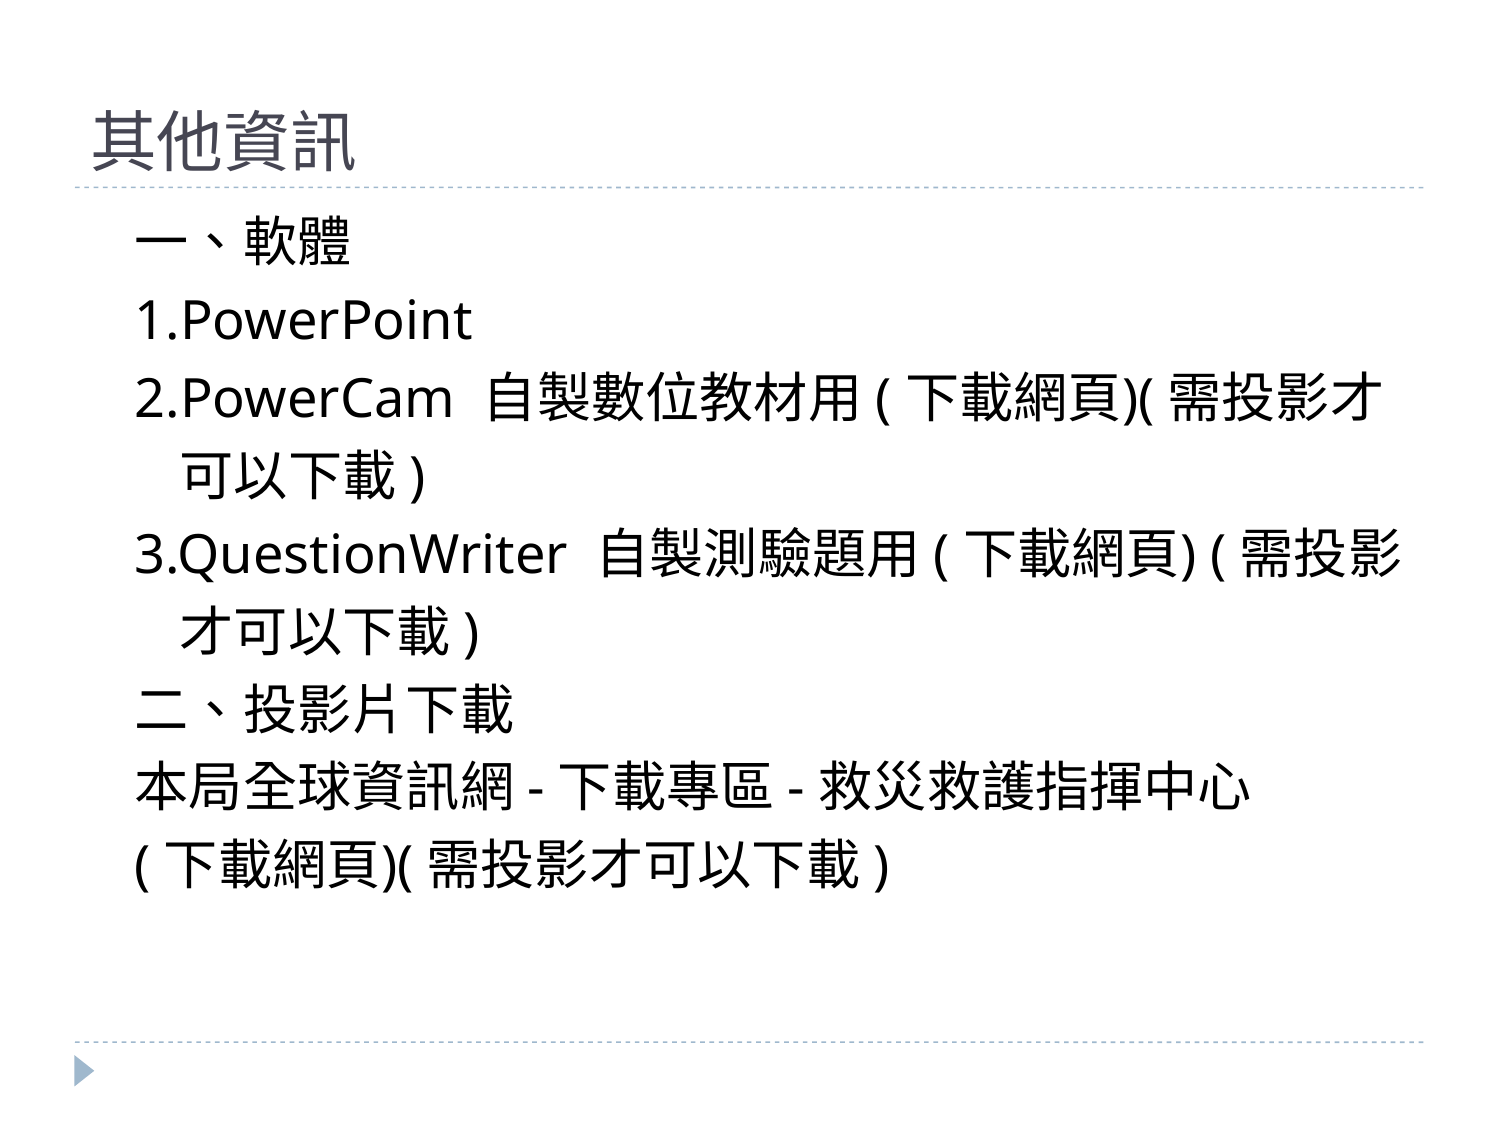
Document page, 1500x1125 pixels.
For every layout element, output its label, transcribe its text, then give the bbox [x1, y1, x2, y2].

title 其他資訊 [75, 24, 1426, 188]
list 一、軟體 1.PowerPoint 2.PowerCam 自製數位教材用(下載網頁)(需投影才可以下載) 3.QuestionWriter 自製測驗題用(下載網頁) (需投影才可以下載) 二、投影片下載 本局全球資訊網-下載專區-救災救護指揮中心 (下載網頁)(需投影才可以下載) [75, 200, 1426, 1010]
